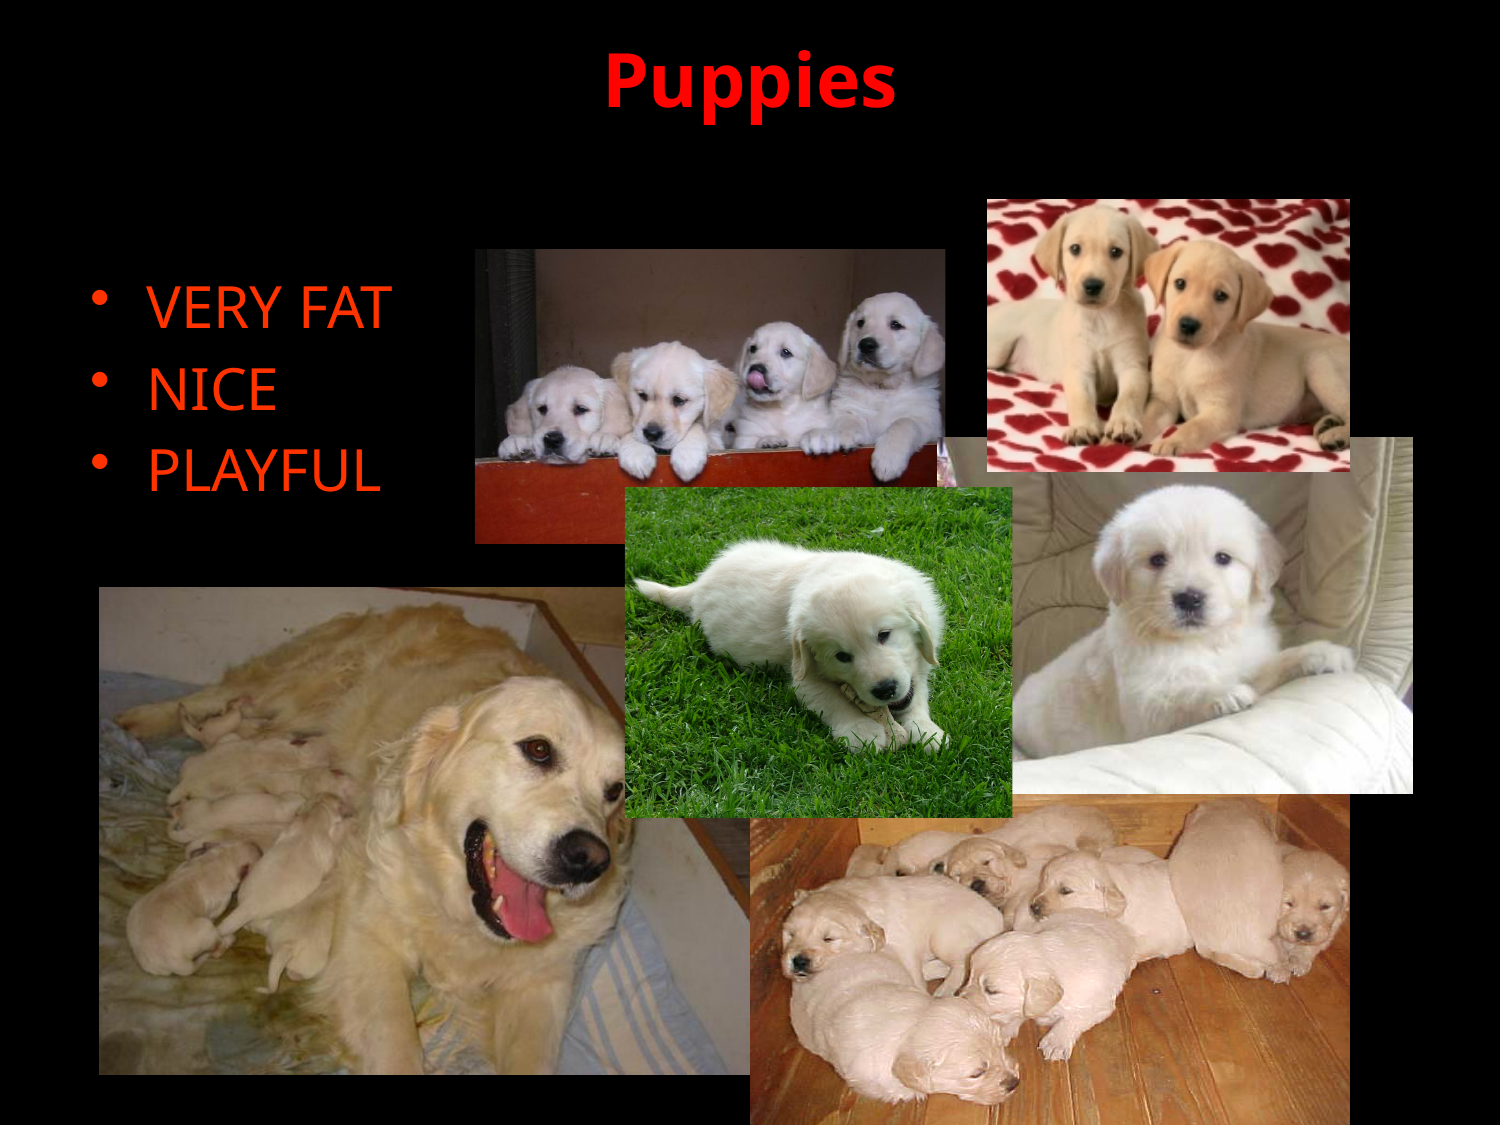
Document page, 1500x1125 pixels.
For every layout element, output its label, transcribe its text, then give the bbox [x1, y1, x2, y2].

list VERY FAT NICE PLAYFUL [75, 262, 738, 1005]
picture [99, 199, 1413, 1125]
text_box Puppies [387, 24, 1113, 200]
